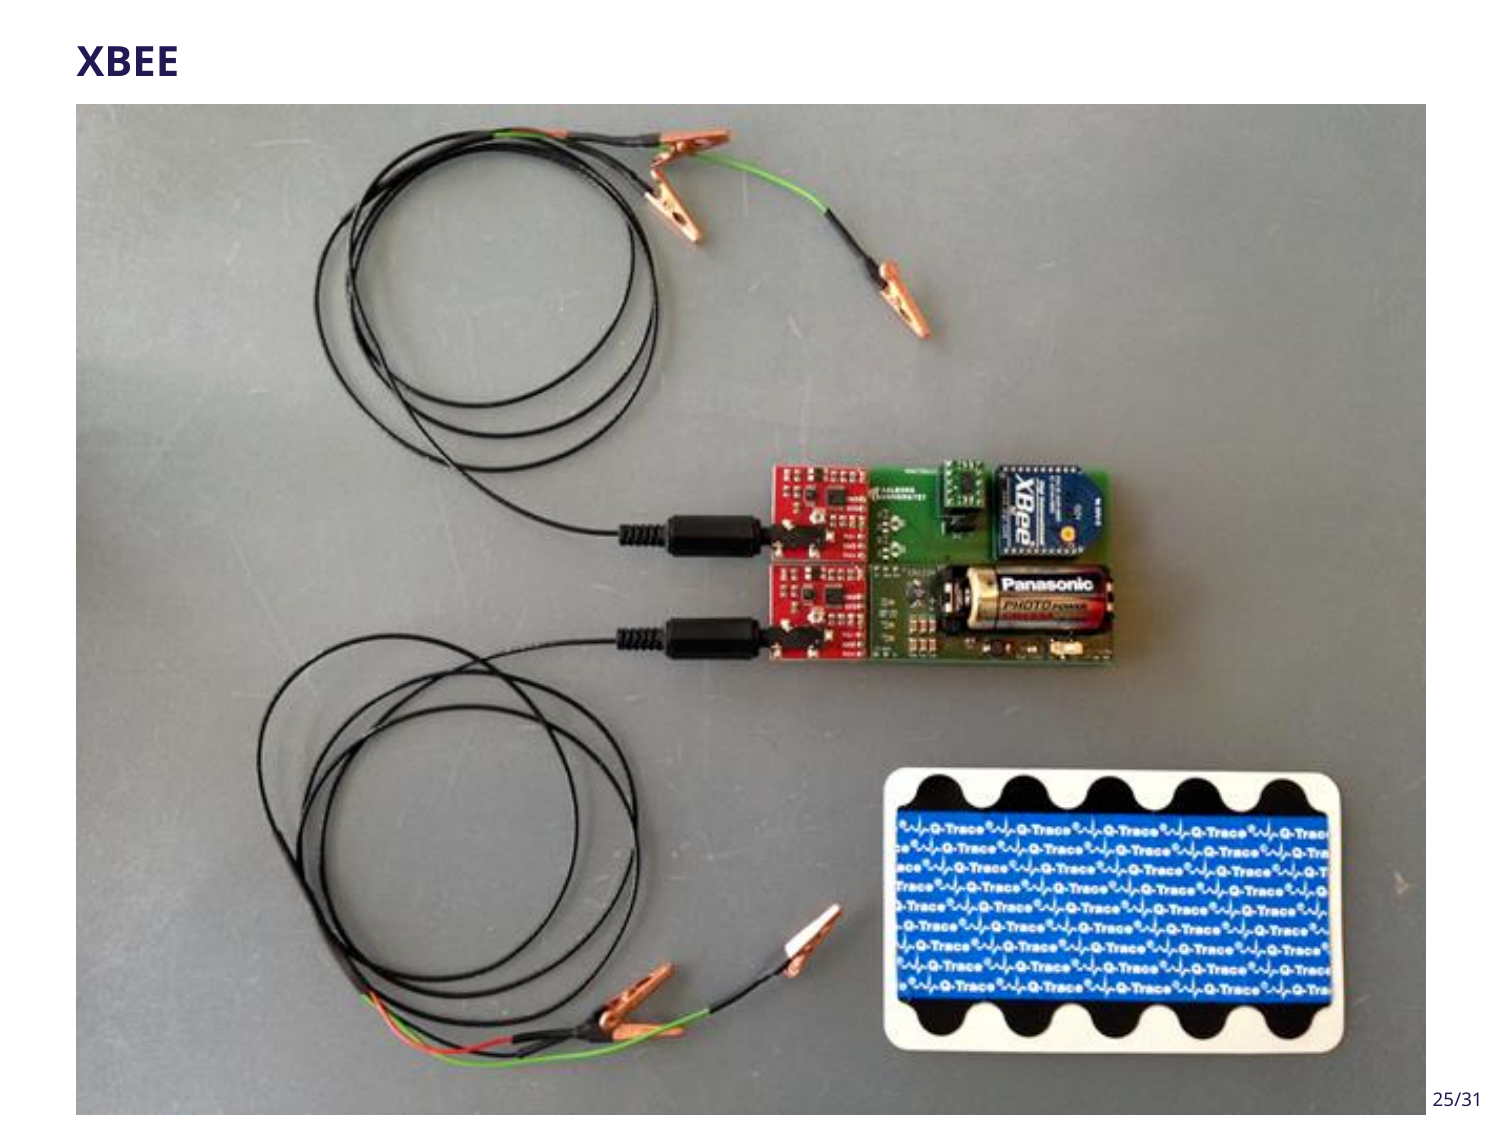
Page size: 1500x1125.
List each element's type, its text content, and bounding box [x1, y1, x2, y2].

picture [76, 104, 1426, 1115]
title XBEE [61, 28, 1441, 92]
